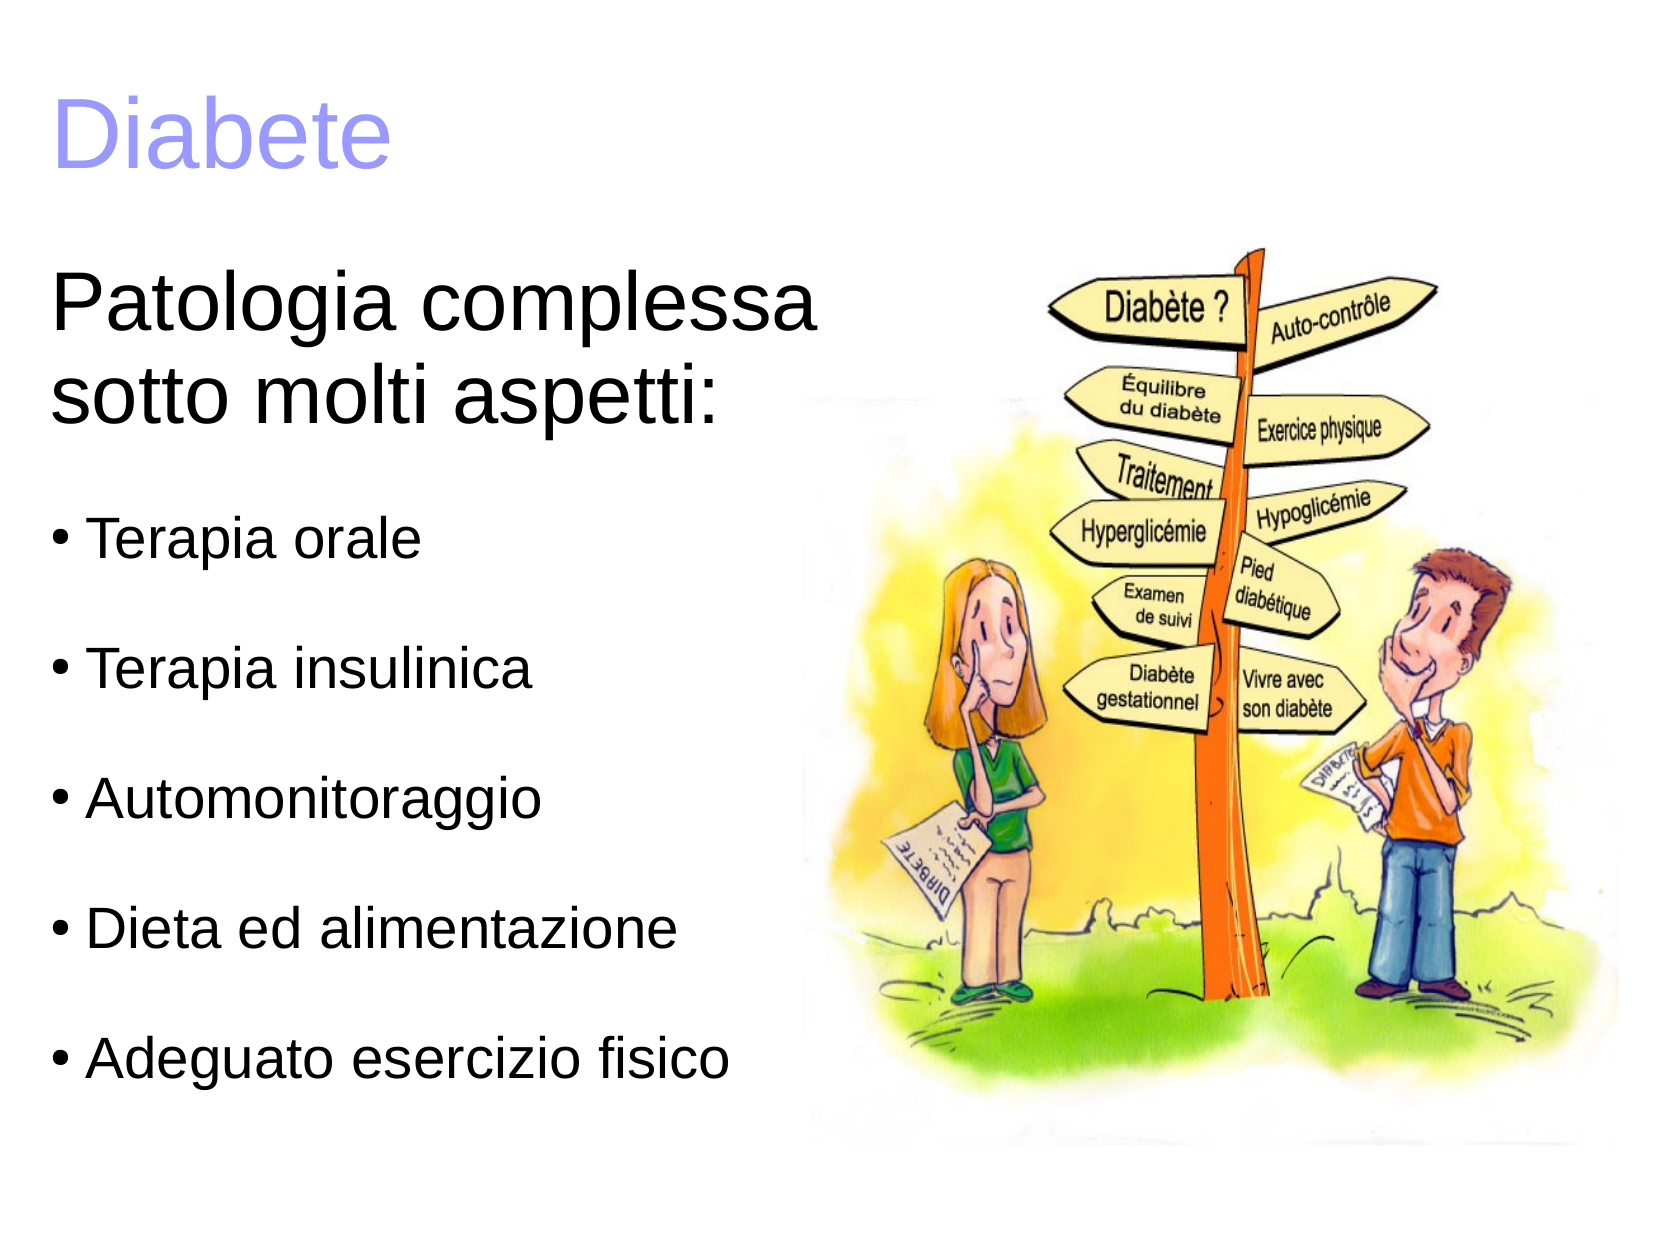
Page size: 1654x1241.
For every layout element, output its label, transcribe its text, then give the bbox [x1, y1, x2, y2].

picture [803, 247, 1619, 1146]
text_box Diabete Patologia complessa sotto molti aspetti: Terapia orale Terapia insulinica Automonitoraggio Dieta ed alimentazione Adeguato esercizio fisico [35, 70, 1028, 1097]
